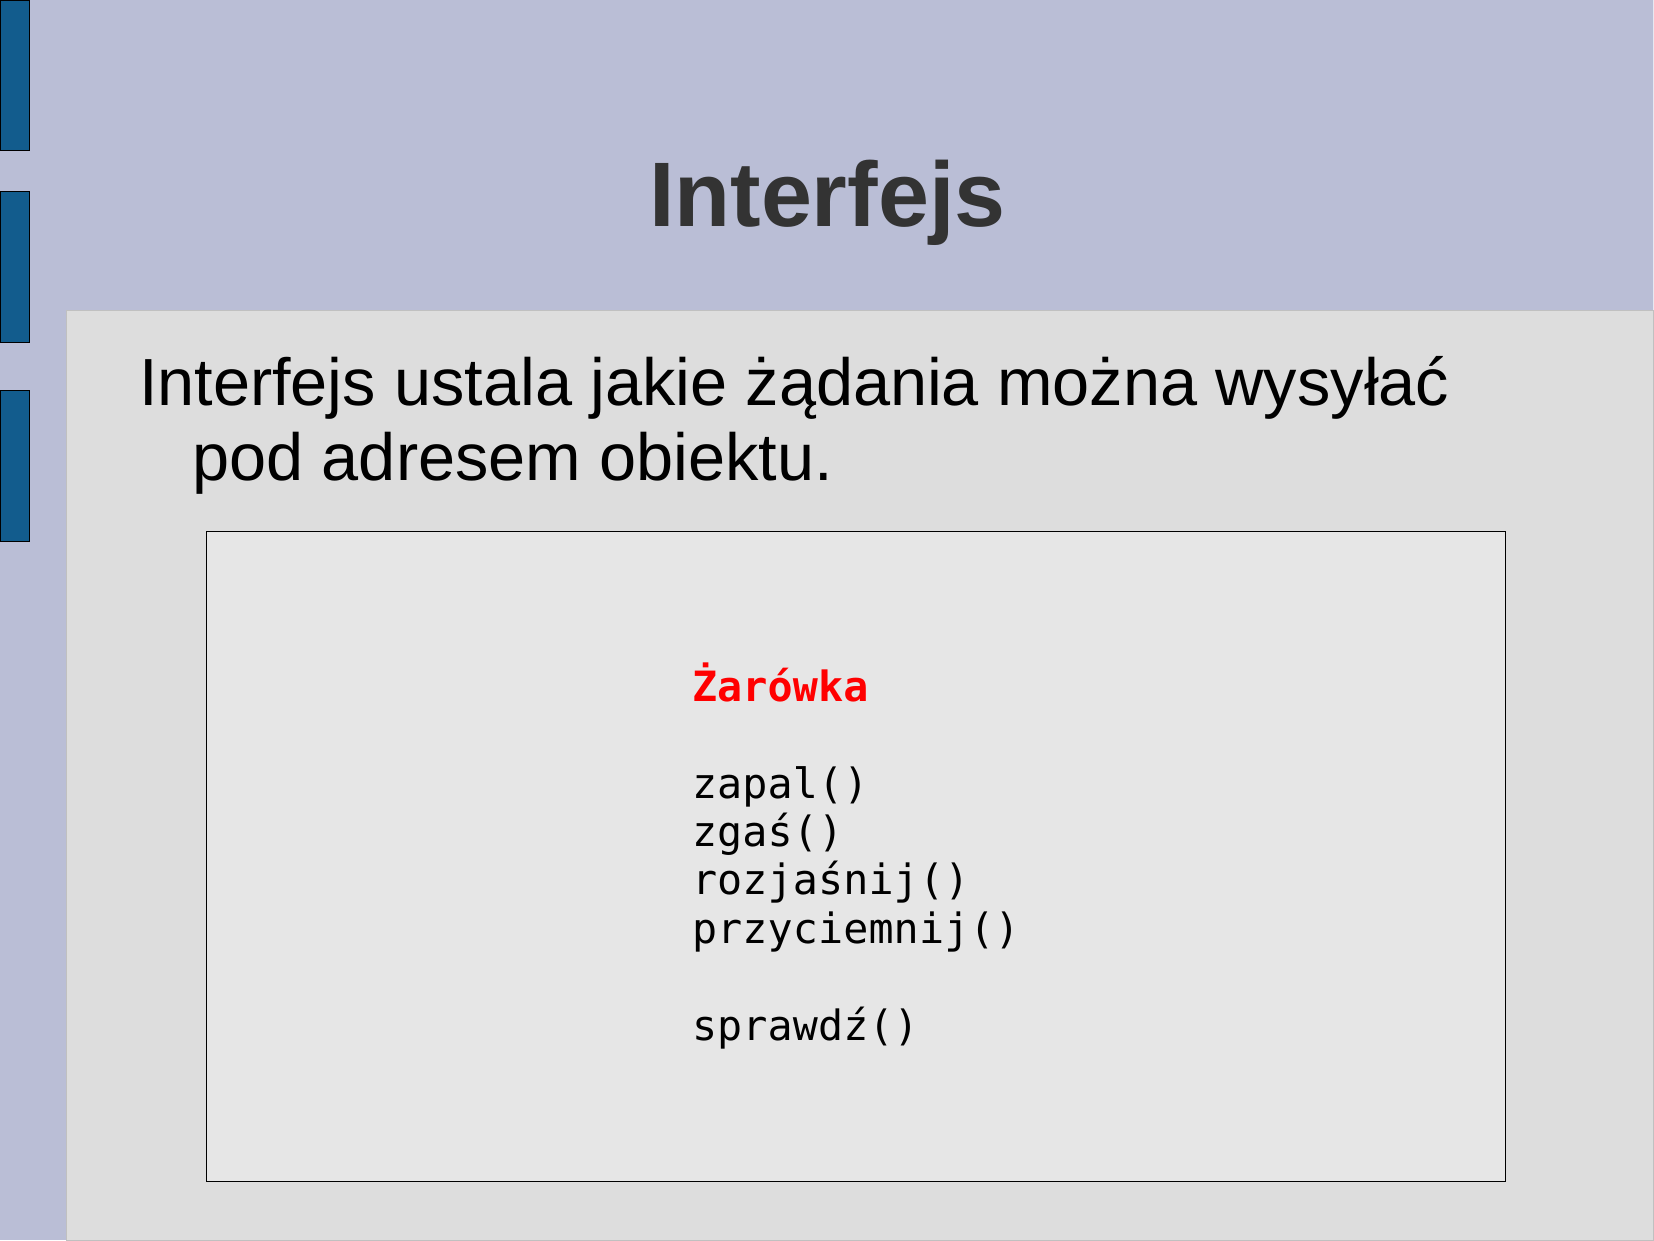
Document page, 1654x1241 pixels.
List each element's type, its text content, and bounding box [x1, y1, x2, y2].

list Interfejs ustala jakie żądania można wysyłać pod adresem obiektu. [121, 344, 1534, 502]
title Interfejs [121, 98, 1534, 291]
text_box Żarówka zapal() zgaś() rozjaśnij() przyciemnij() sprawdź() [206, 531, 1506, 1182]
